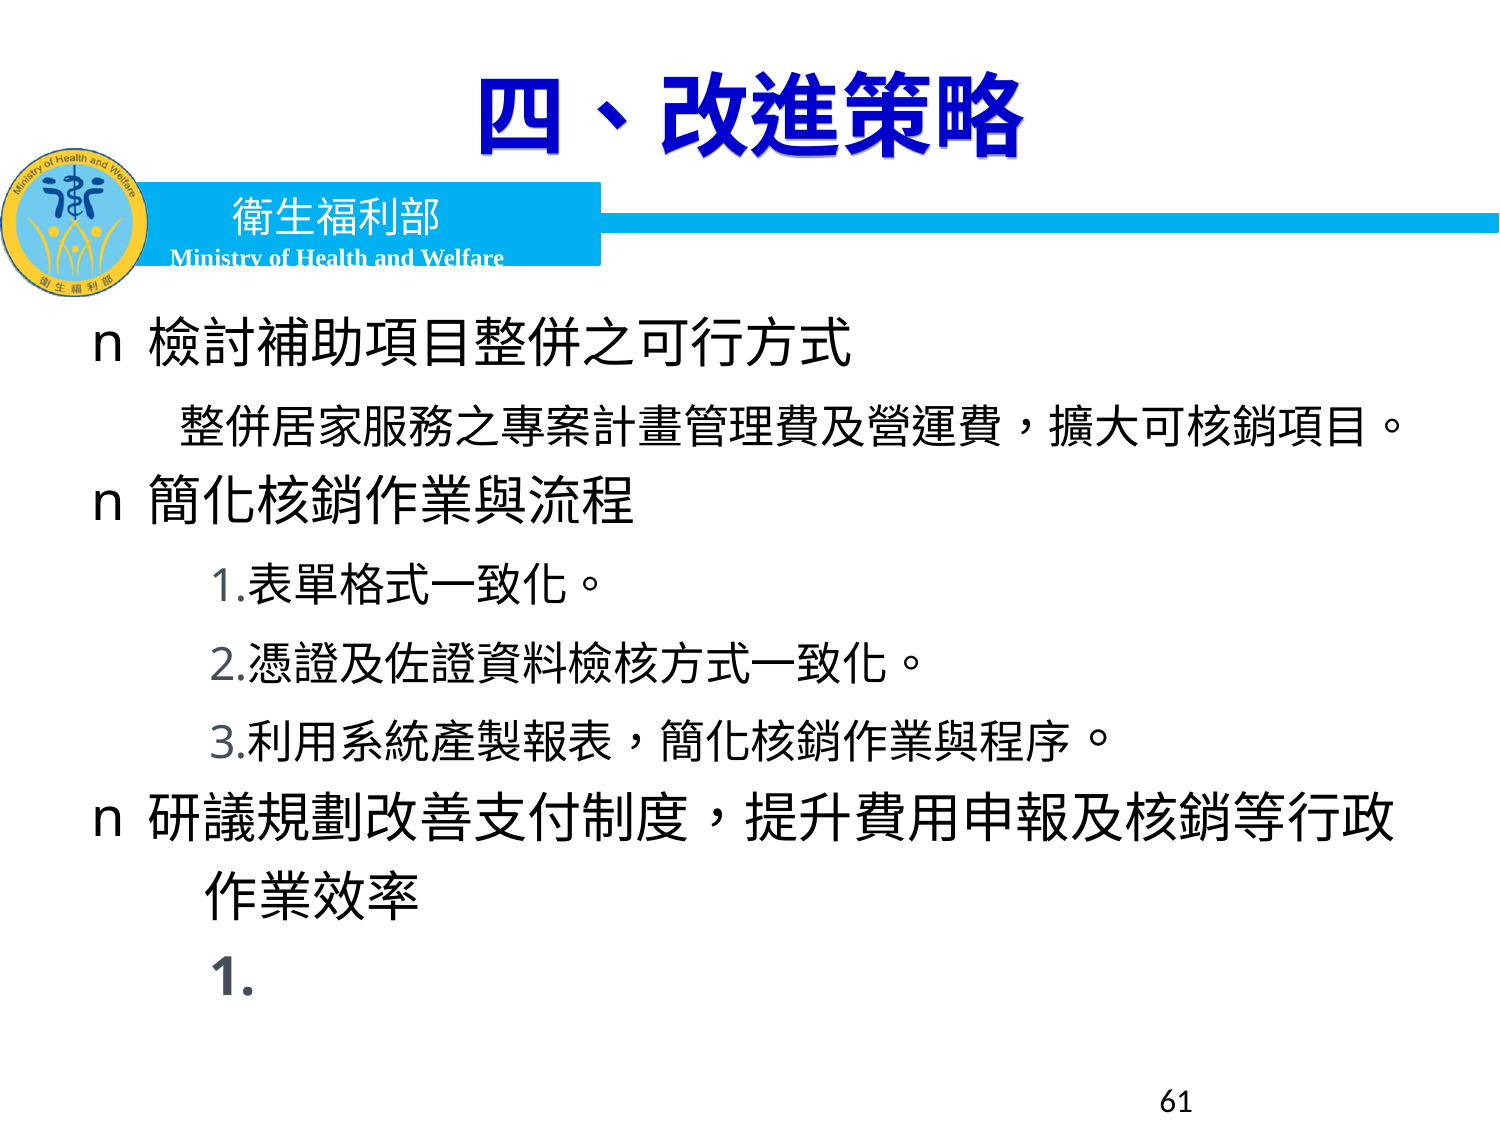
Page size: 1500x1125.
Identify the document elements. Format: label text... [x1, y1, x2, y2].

title 四、改進策略 [53, 19, 1447, 207]
text_box 61 [1144, 1069, 1495, 1125]
text_box 檢討補助項目整併之可行方式 整併居家服務之專案計畫管理費及營運費，擴大可核銷項目。 簡化核銷作業與流程 表單格式一致化。 憑證及佐證資料檢核方式一致化。 利用系統產製報表，簡化核銷作業與程序。 研議規劃改善支付制度，提升費用申報及核銷等行政作業效率 [76, 278, 1424, 1035]
